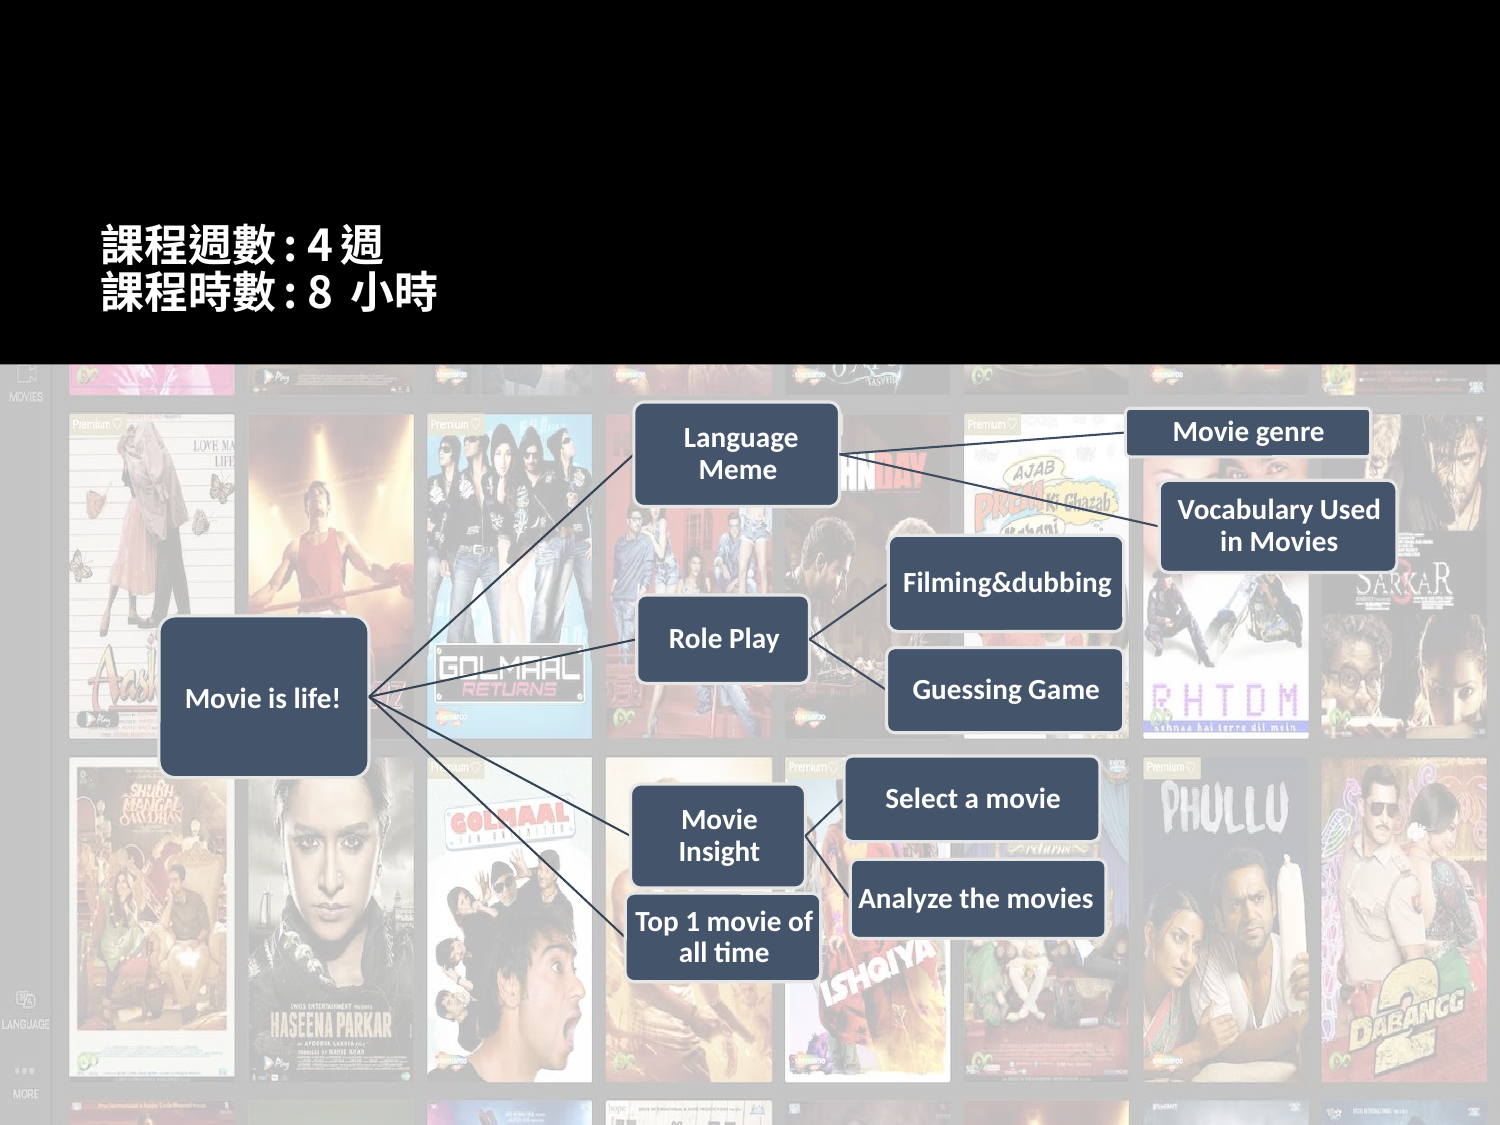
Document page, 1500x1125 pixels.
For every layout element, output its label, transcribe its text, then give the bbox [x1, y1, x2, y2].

text_box Language Meme [633, 401, 840, 507]
text_box Guessing Game [886, 647, 1124, 733]
text_box Movie genre [1125, 408, 1371, 457]
text_box Role Play [636, 594, 810, 684]
text_box Filming&dubbing [888, 535, 1124, 632]
text_box Movie Insight [630, 784, 806, 889]
text_box [0, 0, 1500, 365]
text_box Top 1 movie of all time [625, 893, 821, 982]
text_box Vocabulary Used in Movies [1159, 480, 1397, 573]
text_box Movie is life! [158, 615, 369, 778]
text_box Select a movie [844, 755, 1100, 842]
text_box Analyze the movies [850, 859, 1107, 939]
title 課程週數: 4週 課程時數: 8 小時 [85, 215, 1380, 379]
